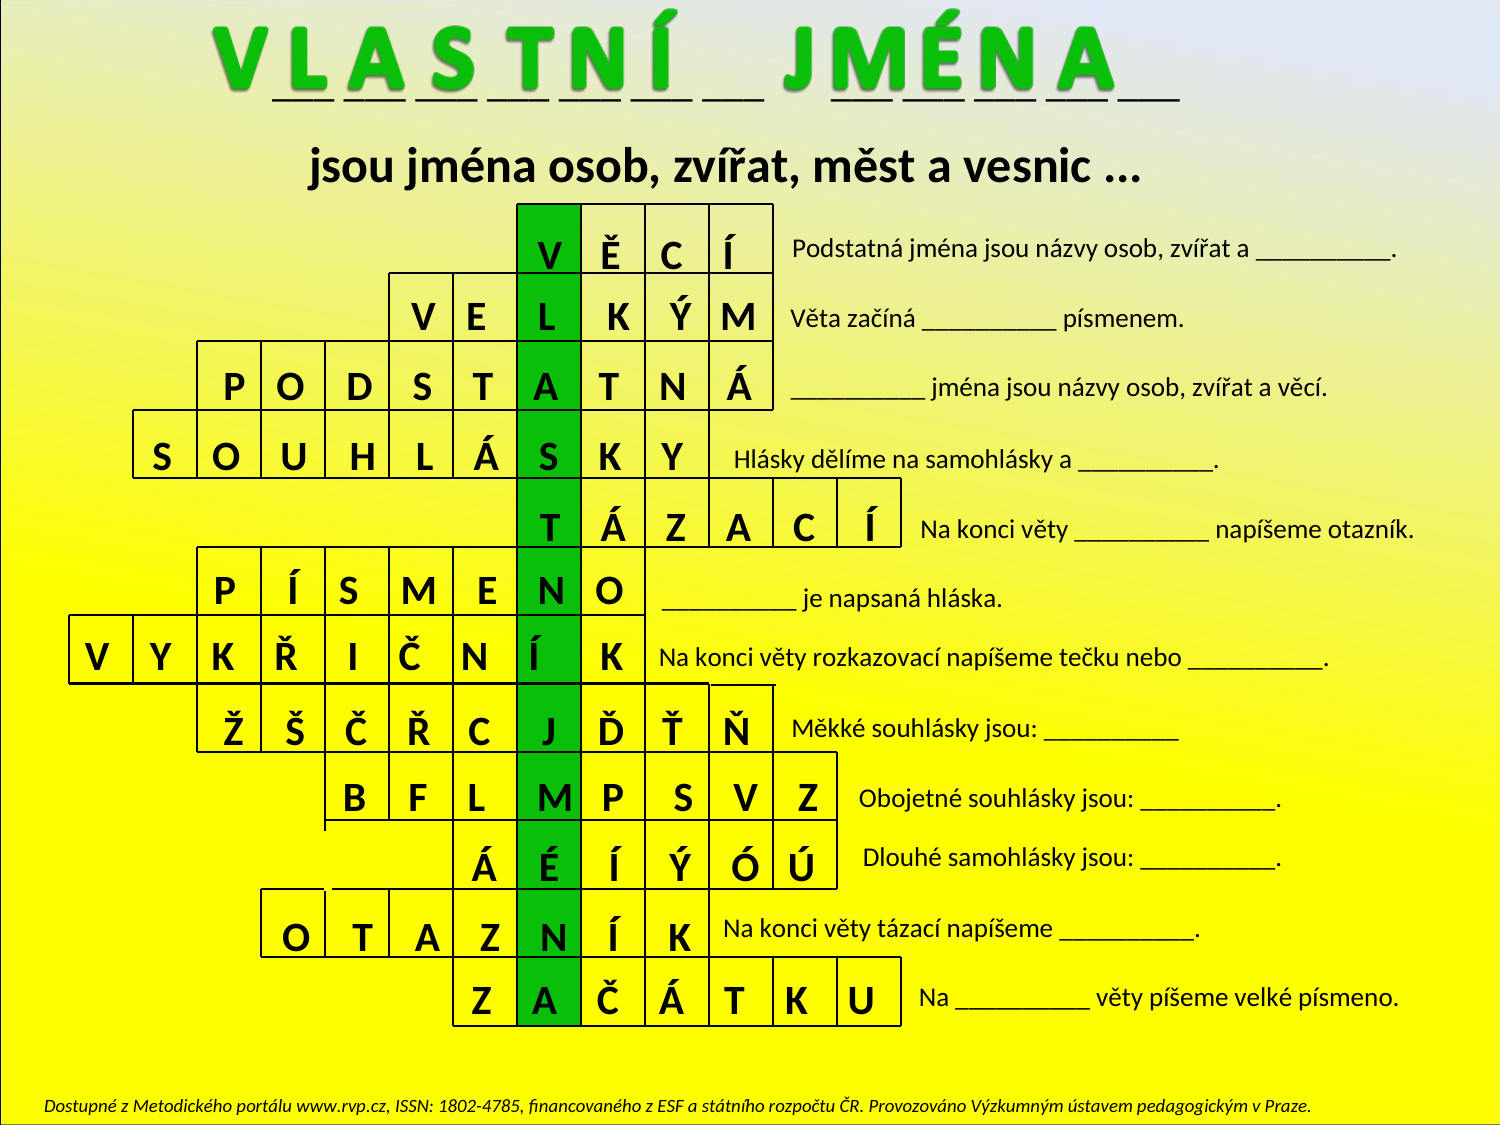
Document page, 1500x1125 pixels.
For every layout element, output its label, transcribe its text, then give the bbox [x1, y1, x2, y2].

text_box S O U H L Á S K Y [126, 420, 746, 487]
text_box T Á Z A C Í [515, 492, 1136, 558]
text_box ___ ___ ___ ___ ___ ___ ___ ___ ___ ___ ___ ___ jsou jména osob, zvířat, měst a vesnic ... [147, 46, 1306, 200]
text_box Podstatná jména jsou názvy osob, zvířat a __________. [777, 222, 1413, 271]
text_box Z A Č Á T K U [456, 965, 1077, 1032]
text_box V Y K Ř I Č N Í K [70, 621, 690, 687]
text_box Měkké souhlásky jsou: __________ [776, 703, 1194, 752]
text_box Dostupné z Metodického portálu www.rvp.cz, ISSN: 1802-4785, financovaného z ESF a státního rozpočtu ČR. Provozováno Výzkumným ústavem pedagogickým v Praze. [29, 1085, 1500, 1124]
text_box V Ě C Í [501, 220, 798, 281]
text_box __________ jména jsou názvy osob, zvířat a věcí. [775, 362, 1344, 411]
text_box P O D S T A T N Á [199, 351, 819, 418]
picture [0, 0, 1500, 1125]
text_box P Í S M E N O [199, 555, 819, 621]
text_box Dlouhé samohlásky jsou: __________. [848, 831, 1298, 880]
text_box V E L K Ý M [386, 281, 1008, 347]
text_box Ž Š Č Ř C J Ď Ť Ň [199, 696, 786, 762]
text_box Hlásky dělíme na samohlásky a __________. [719, 433, 1235, 482]
text_box Obojetné souhlásky jsou: __________. [844, 772, 1298, 821]
text_box Á É Í Ý Ó Ú [456, 832, 1077, 898]
text_box Na konci věty tázací napíšeme __________. [708, 902, 1217, 951]
text_box O T A Z N Í K [257, 902, 878, 968]
text_box Na konci věty __________ napíšeme otazník. [905, 503, 1430, 552]
text_box Věta začíná __________ písmenem. [775, 292, 1200, 341]
text_box Na konci věty rozkazovací napíšeme tečku nebo __________. [643, 631, 1345, 680]
text_box __________ je napsaná hláska. [647, 573, 1019, 622]
text_box B F L M P S V Z [328, 761, 948, 828]
text_box Na __________ věty píšeme velké písmeno. [903, 971, 1415, 1020]
